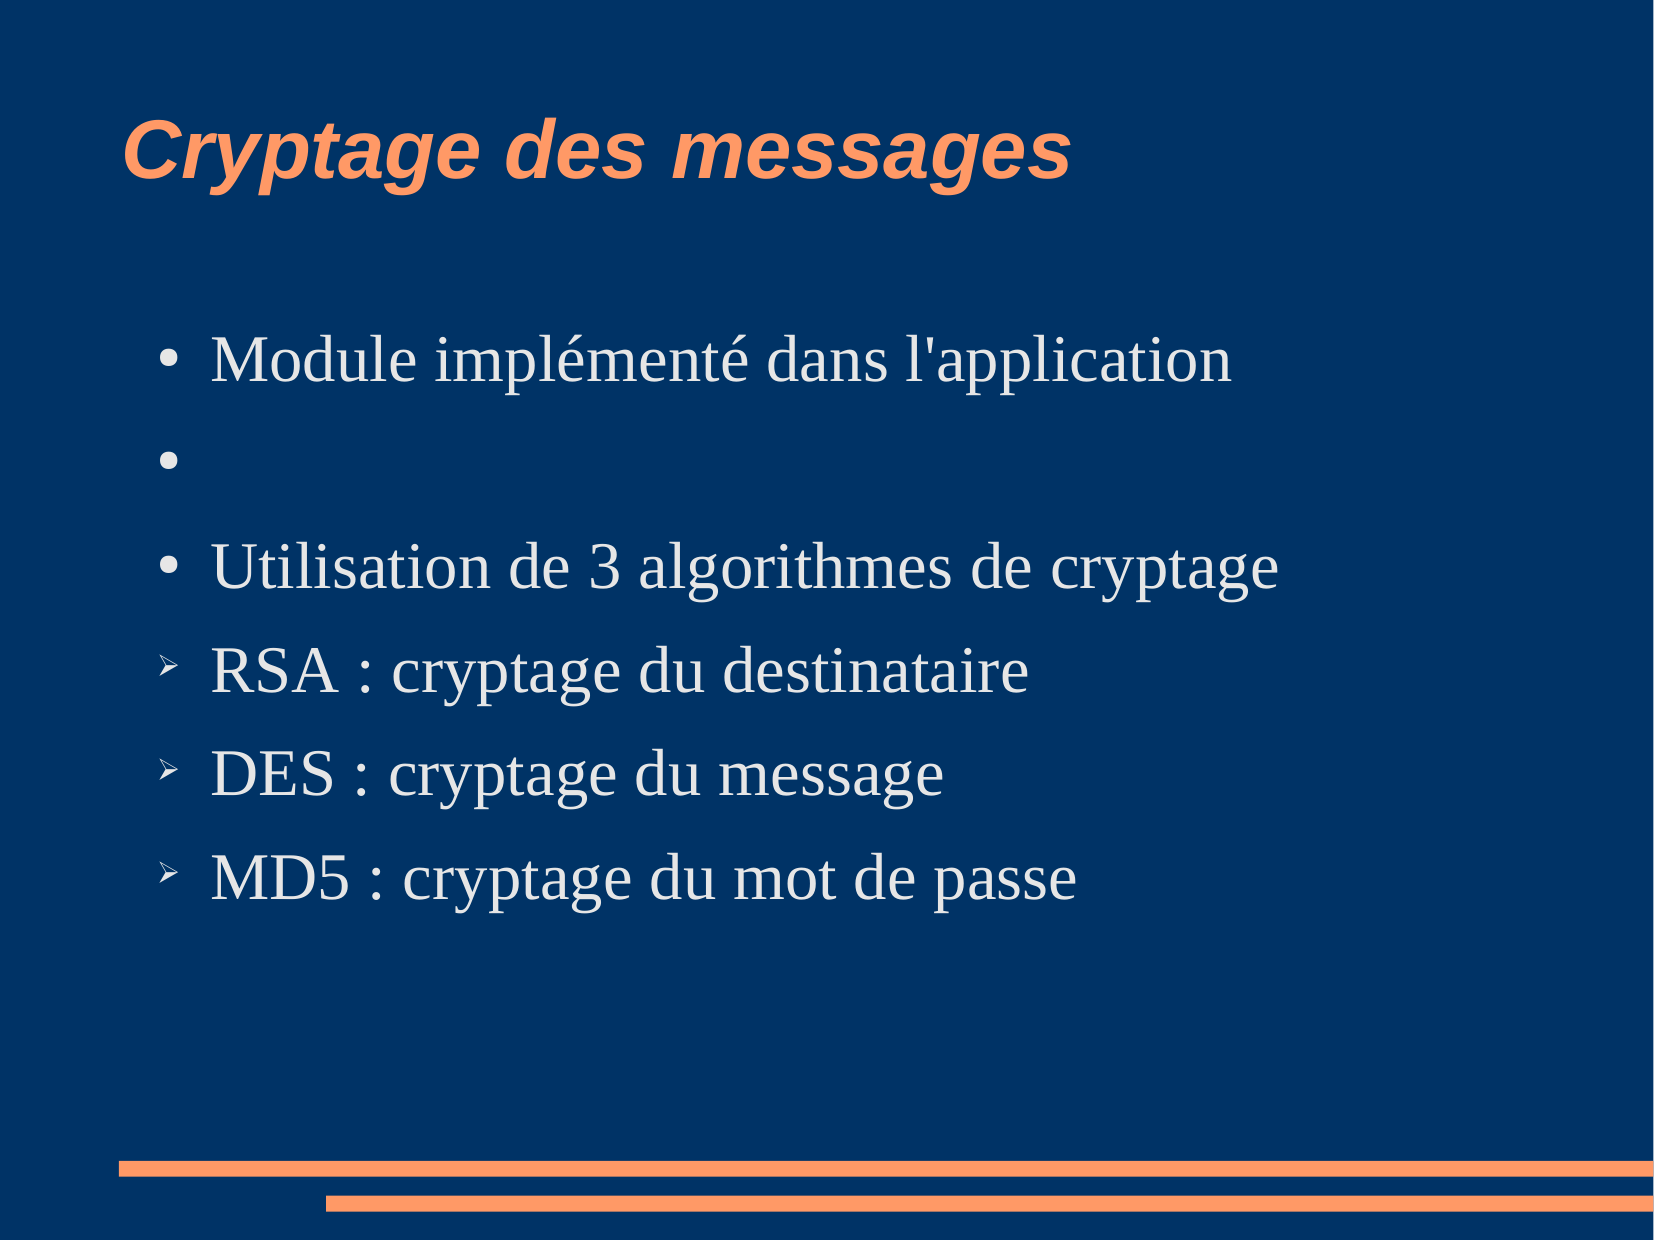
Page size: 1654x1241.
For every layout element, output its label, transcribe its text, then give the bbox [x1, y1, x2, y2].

list Module implémenté dans l'application Utilisation de 3 algorithmes de cryptage RSA : cryptage du destinataire DES : cryptage du message MD5 : cryptage du mot de passe [121, 322, 1561, 1132]
title Cryptage des messages [121, 46, 1534, 254]
